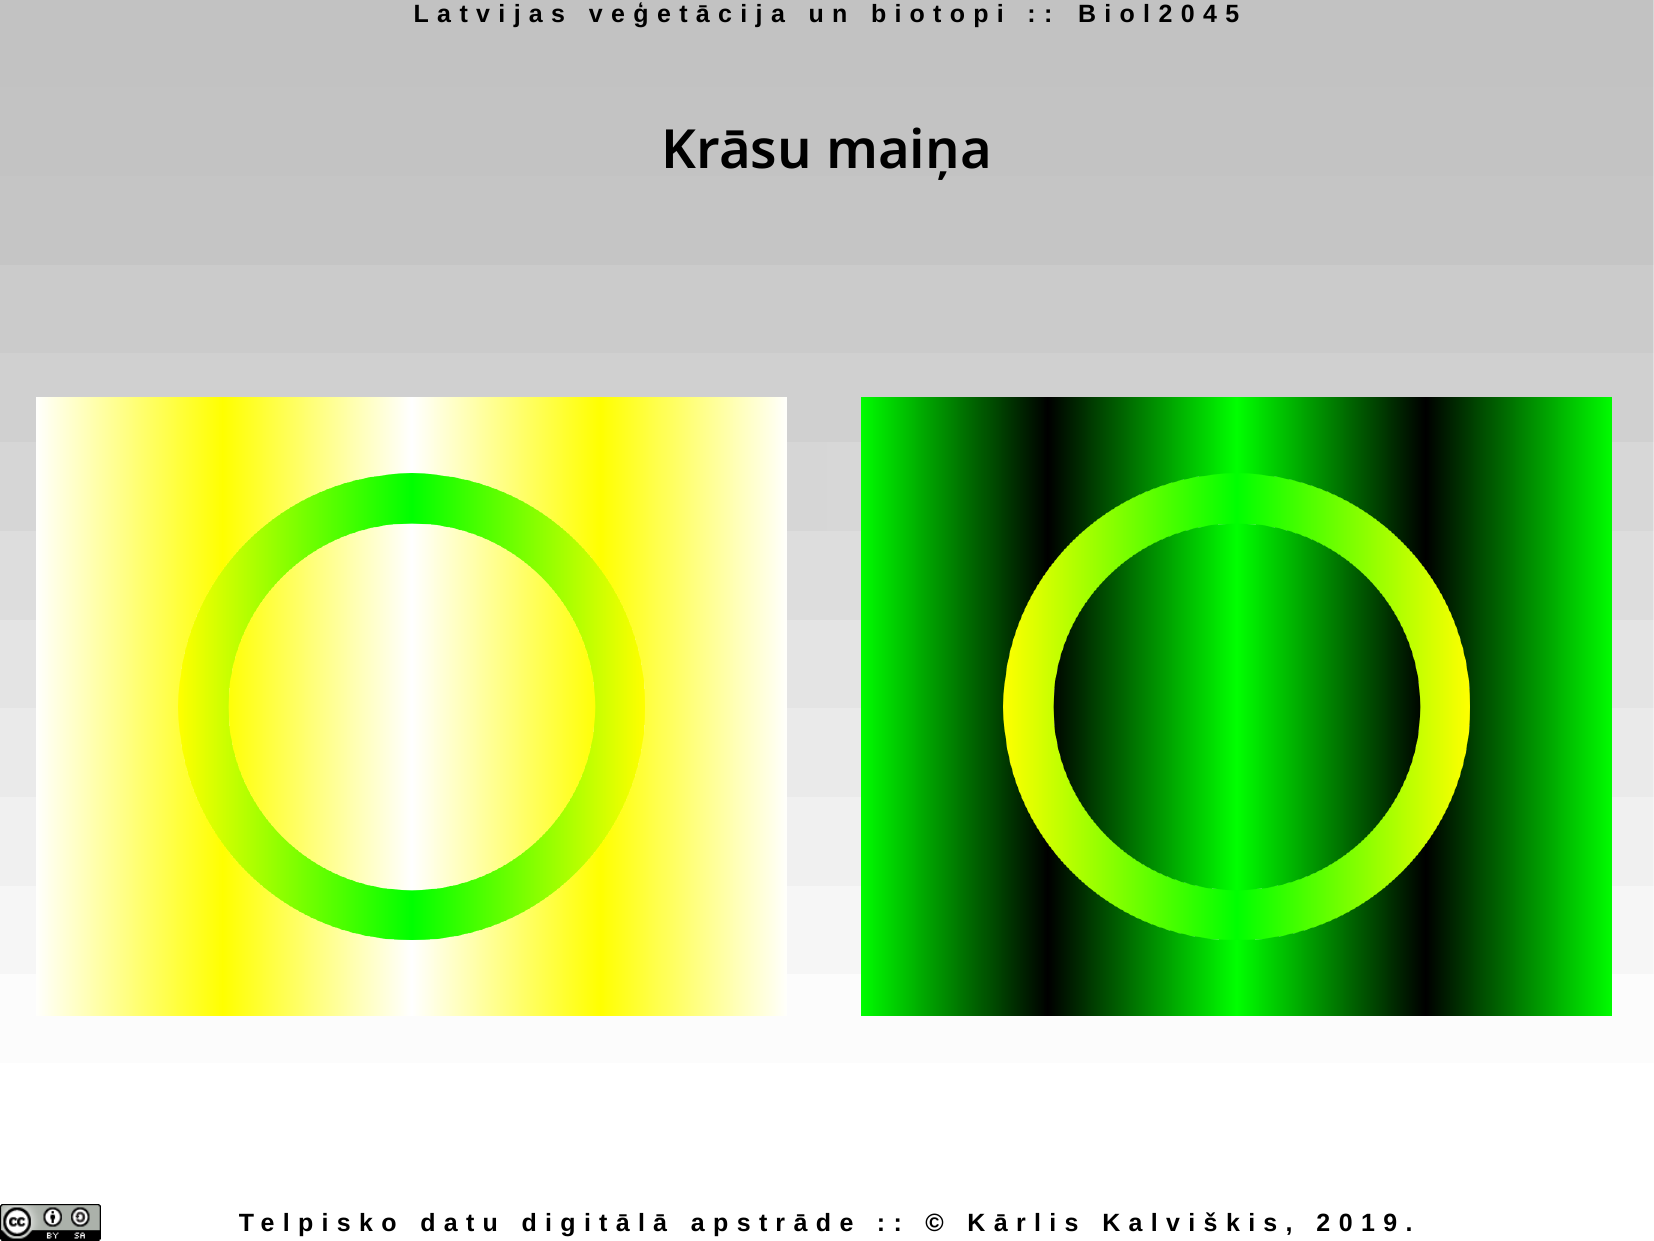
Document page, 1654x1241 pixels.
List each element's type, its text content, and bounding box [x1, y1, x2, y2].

title Krāsu maiņa [29, 49, 1625, 245]
picture [0, 0, 1654, 1241]
